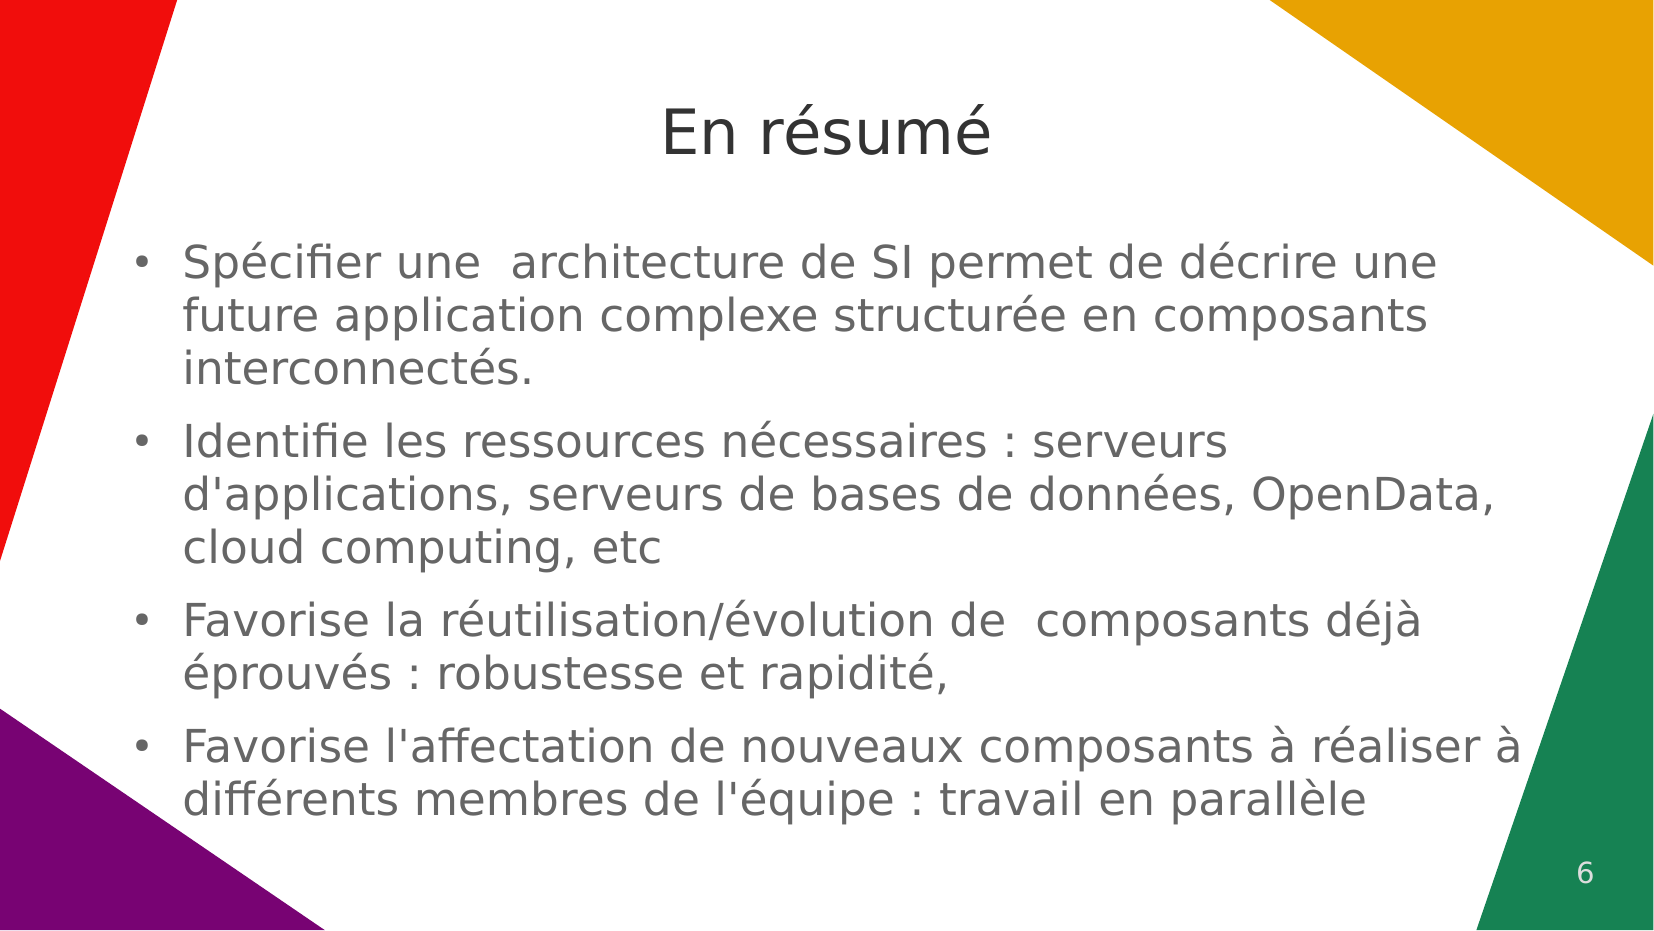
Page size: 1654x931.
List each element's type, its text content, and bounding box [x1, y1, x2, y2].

list Spécifier une architecture de SI permet de décrire une future application complexe structurée en composants interconnectés. Identifie les ressources nécessaires : serveurs d'applications, serveurs de bases de données, OpenData, cloud computing, etc Favorise la réutilisation/évolution de composants déjà éprouvés : robustesse et rapidité, Favorise l'affectation de nouveaux composants à réaliser à différents membres de l'équipe : travail en parallèle [118, 236, 1536, 827]
title En résumé [118, 59, 1536, 207]
